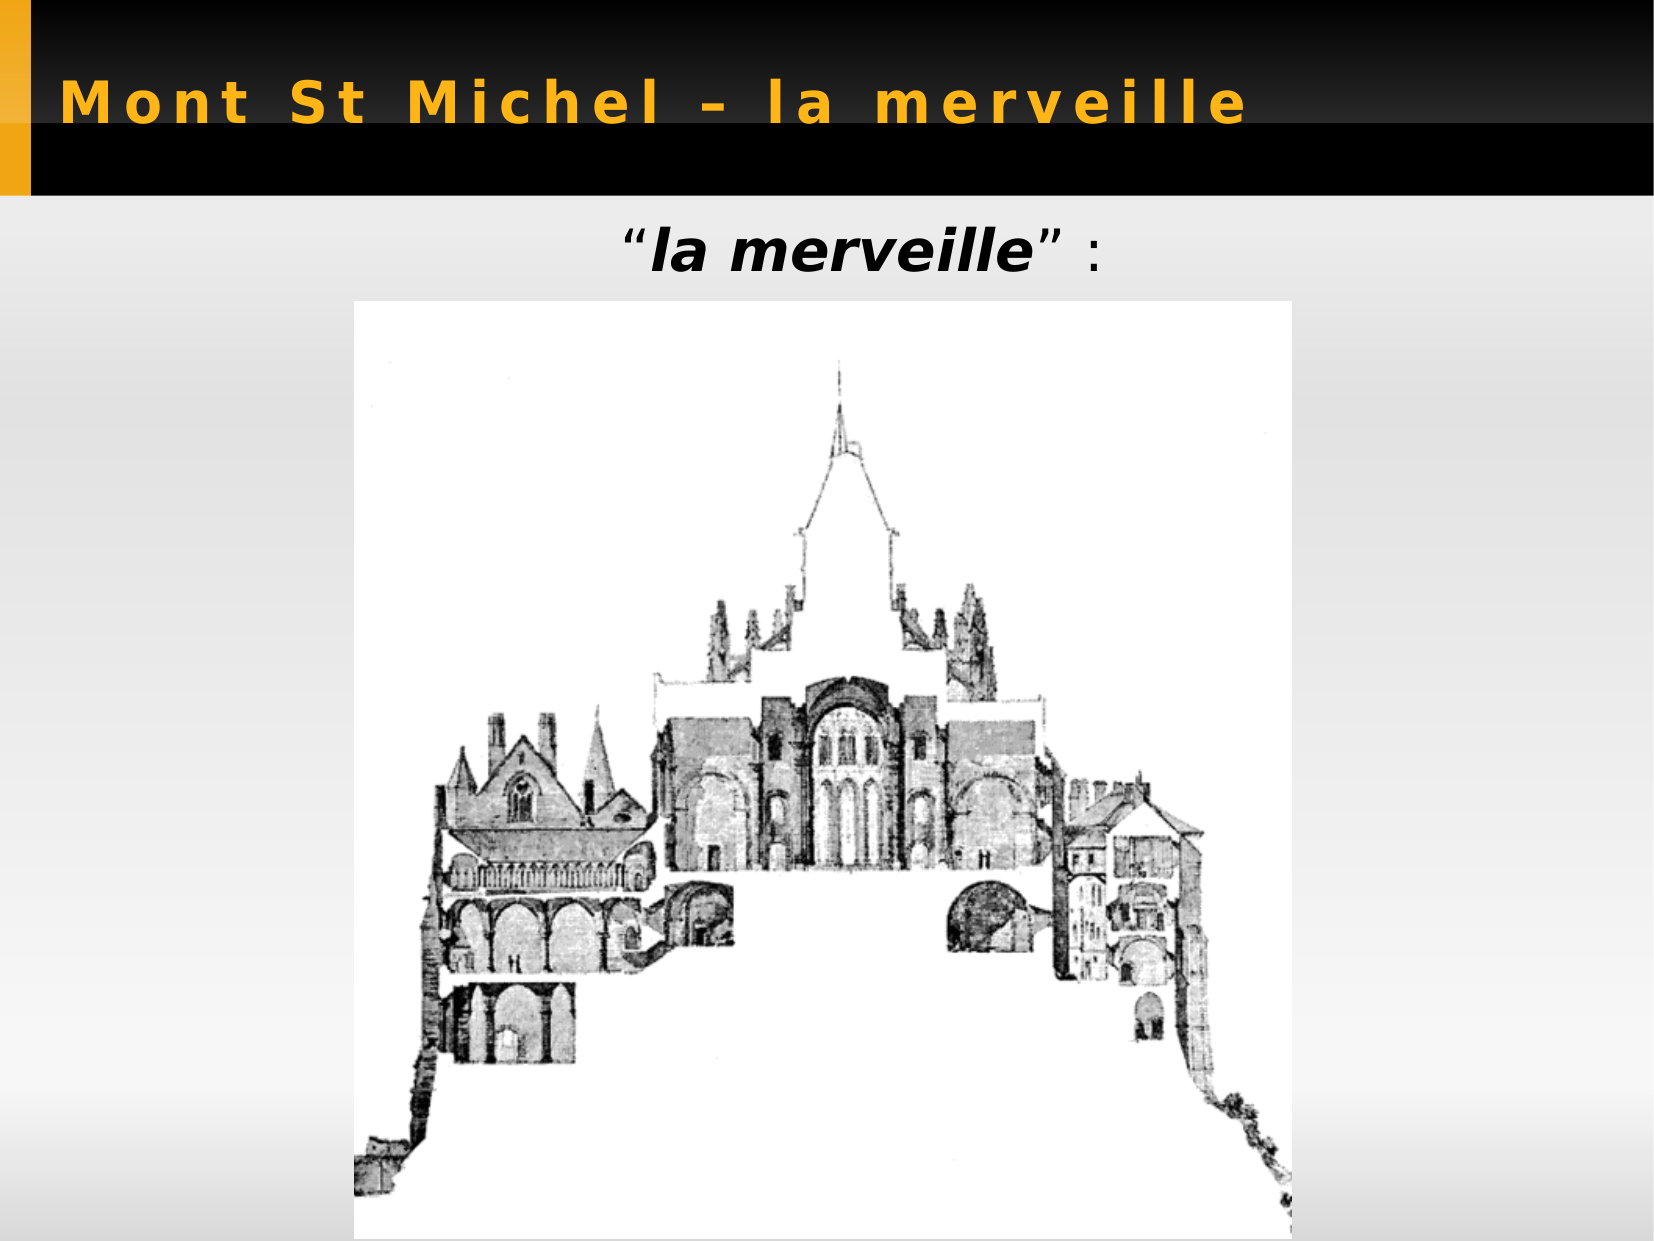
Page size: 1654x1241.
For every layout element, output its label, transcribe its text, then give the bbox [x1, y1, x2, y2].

list “la merveille” : [141, 217, 1565, 911]
picture [0, 0, 1654, 1241]
title Mont St Michel – la merveille [59, 29, 1625, 178]
